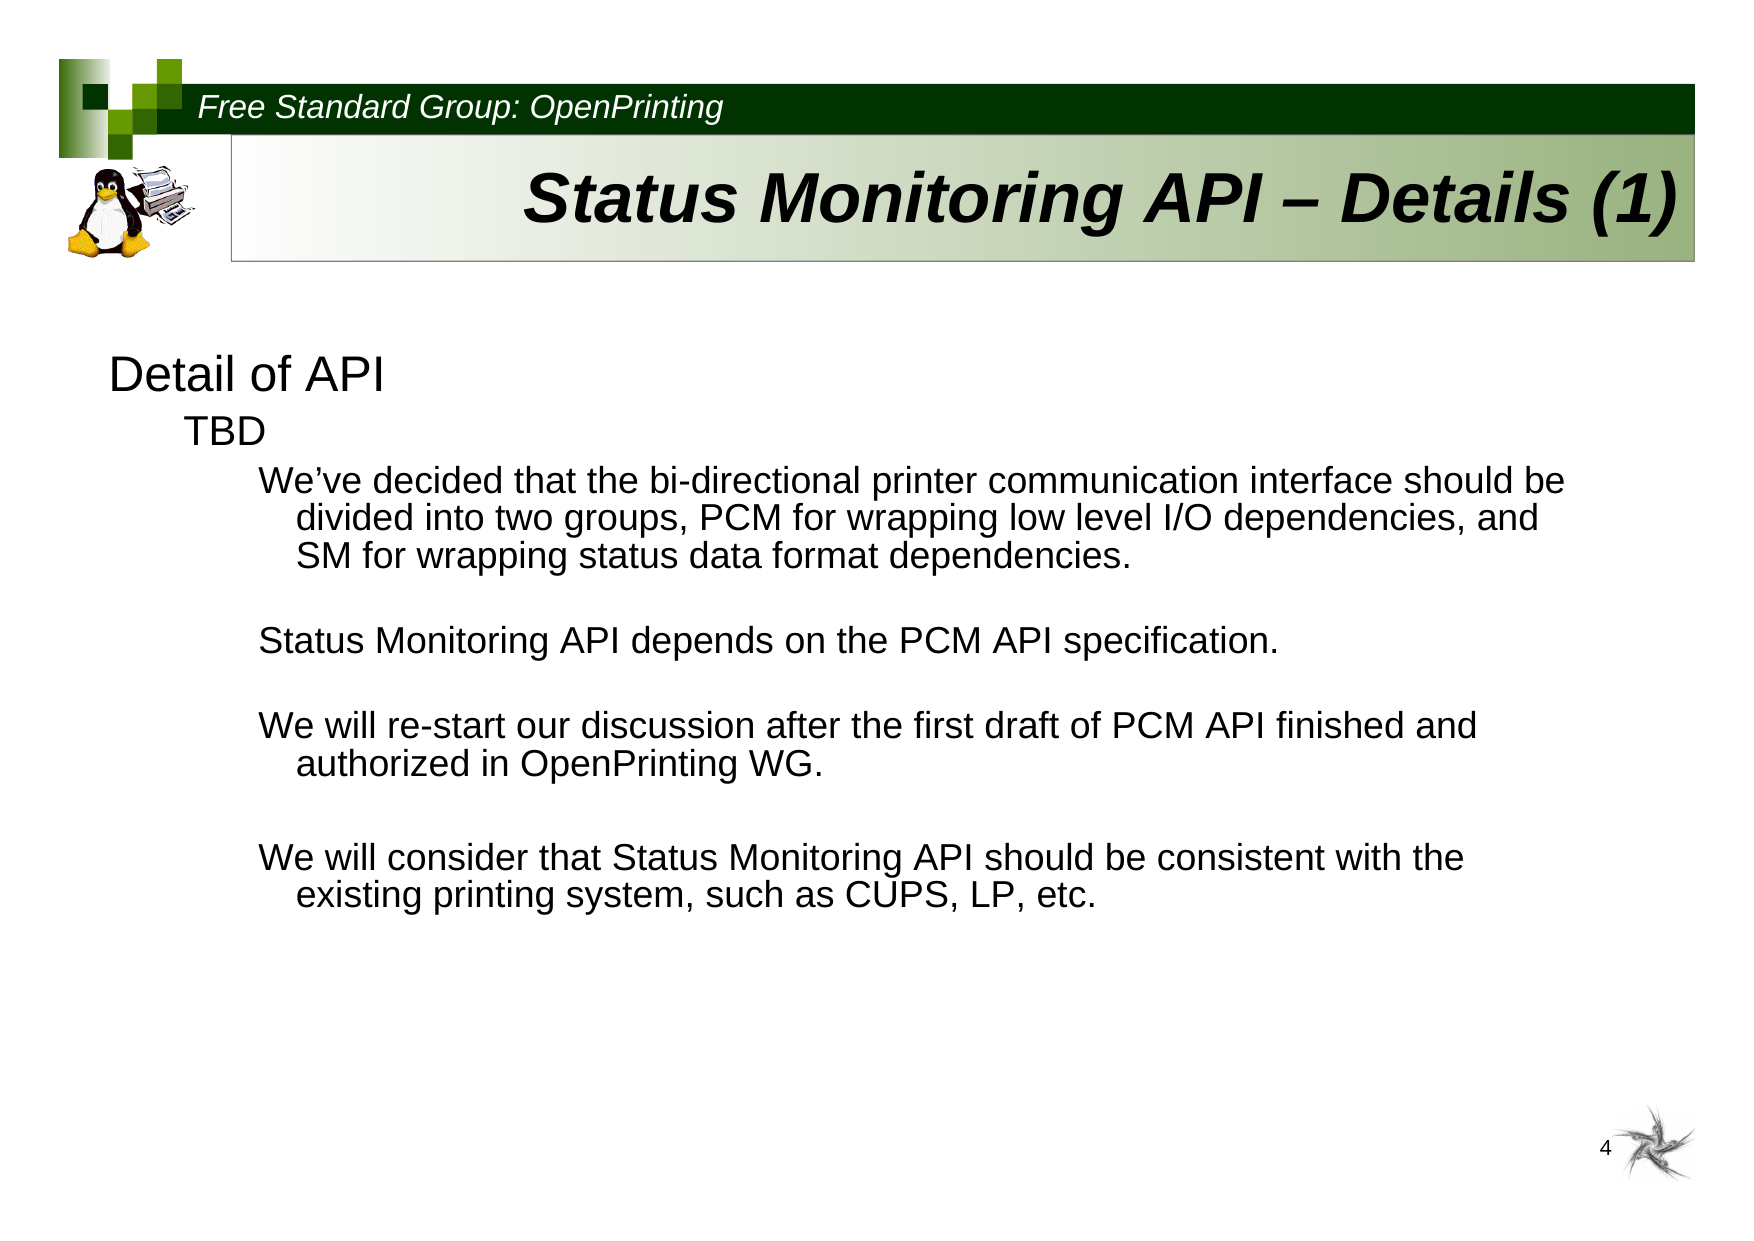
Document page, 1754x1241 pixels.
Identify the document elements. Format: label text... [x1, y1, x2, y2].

picture [1612, 1105, 1695, 1181]
title Status Monitoring API – Details (1) [230, 134, 1695, 262]
picture [59, 155, 204, 265]
list Detail of API TBD We’ve decided that the bi-directional printer communication interface should be divided into two groups, PCM for wrapping low level I/O dependencies, and SM for wrapping status data format dependencies. Status Monitoring API depends on the PCM API specification. We will re-start our discussion after the first draft of PCM API finished and authorized in OpenPrinting WG. We will consider that Status Monitoring API should be consistent with the existing printing system, such as CUPS, LP, etc. [93, 343, 1614, 959]
